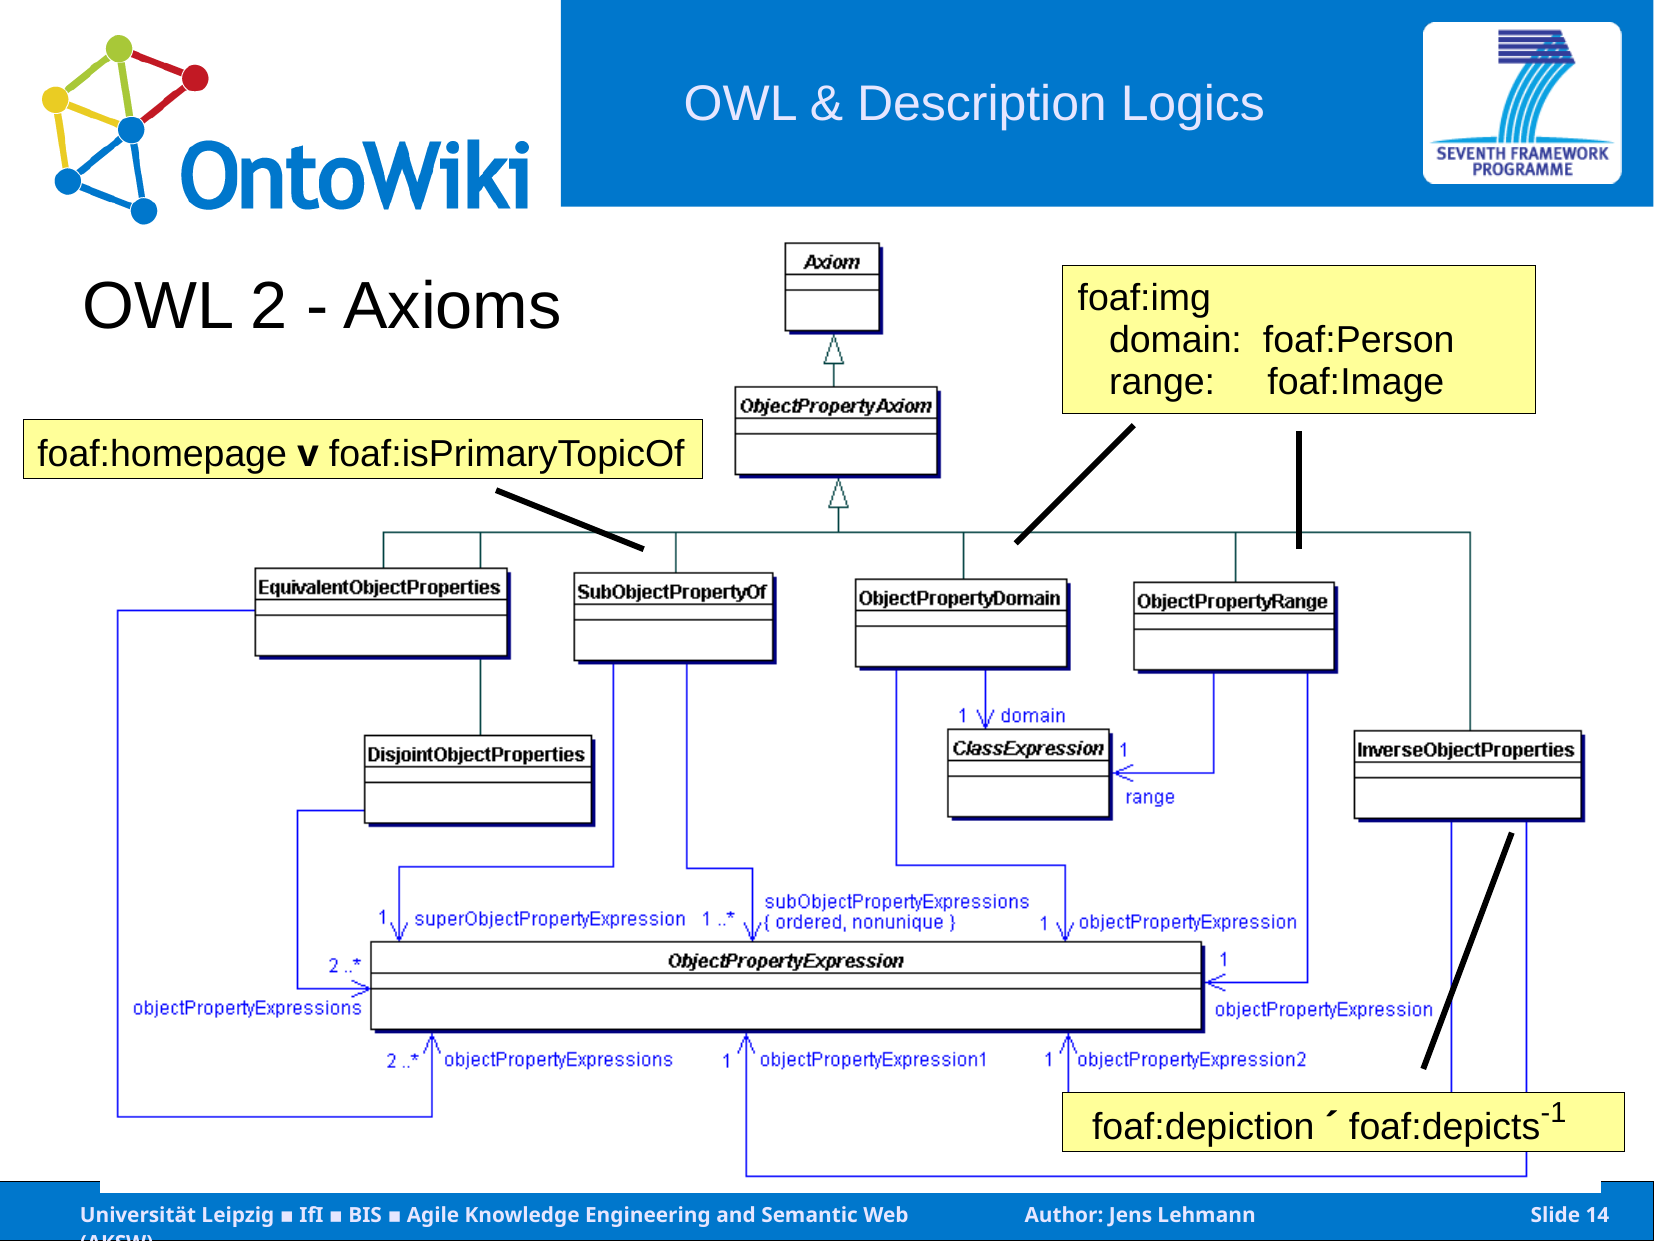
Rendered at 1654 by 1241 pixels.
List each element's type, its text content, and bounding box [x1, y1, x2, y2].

title OWL 2 - Axioms [82, 243, 1571, 368]
text_box foaf:homepage v foaf:isPrimaryTopicOf [22, 419, 711, 505]
text_box foaf:img domain: foaf:Person range: foaf:Image [1062, 265, 1536, 414]
text_box foaf:depiction ´ foaf:depicts-1 [1077, 1086, 1601, 1185]
text_box [1062, 1092, 1077, 1152]
picture [1423, 22, 1622, 184]
picture [41, 34, 1601, 1193]
text_box [1601, 1092, 1625, 1152]
